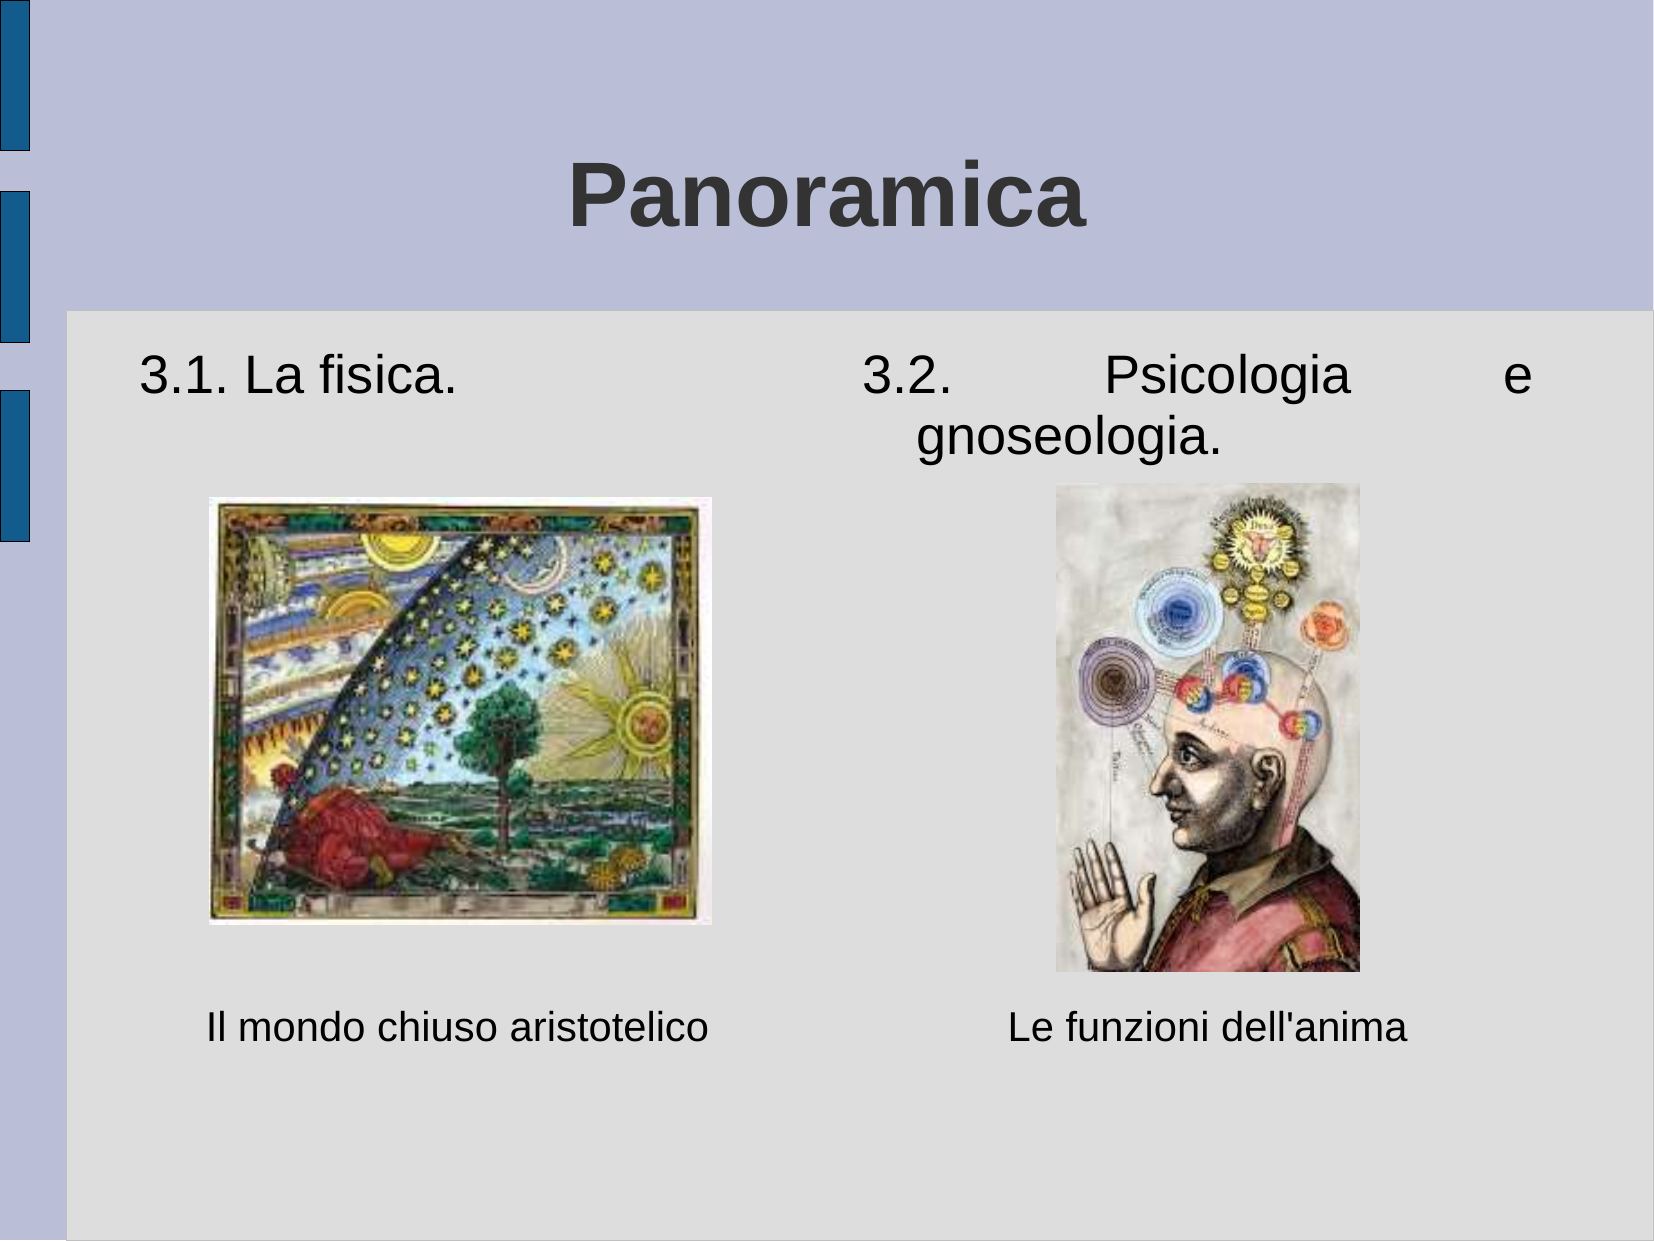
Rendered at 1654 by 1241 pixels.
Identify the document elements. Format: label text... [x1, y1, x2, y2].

picture [209, 497, 712, 925]
text_box Il mondo chiuso aristotelico [177, 1003, 739, 1051]
picture [1056, 483, 1360, 972]
text_box Le funzioni dell'anima [933, 1003, 1495, 1051]
list 3.2. Psicologia e gnoseologia. [845, 344, 1535, 1127]
title Panoramica [121, 91, 1534, 299]
list 3.1. La fisica. [121, 344, 811, 1127]
